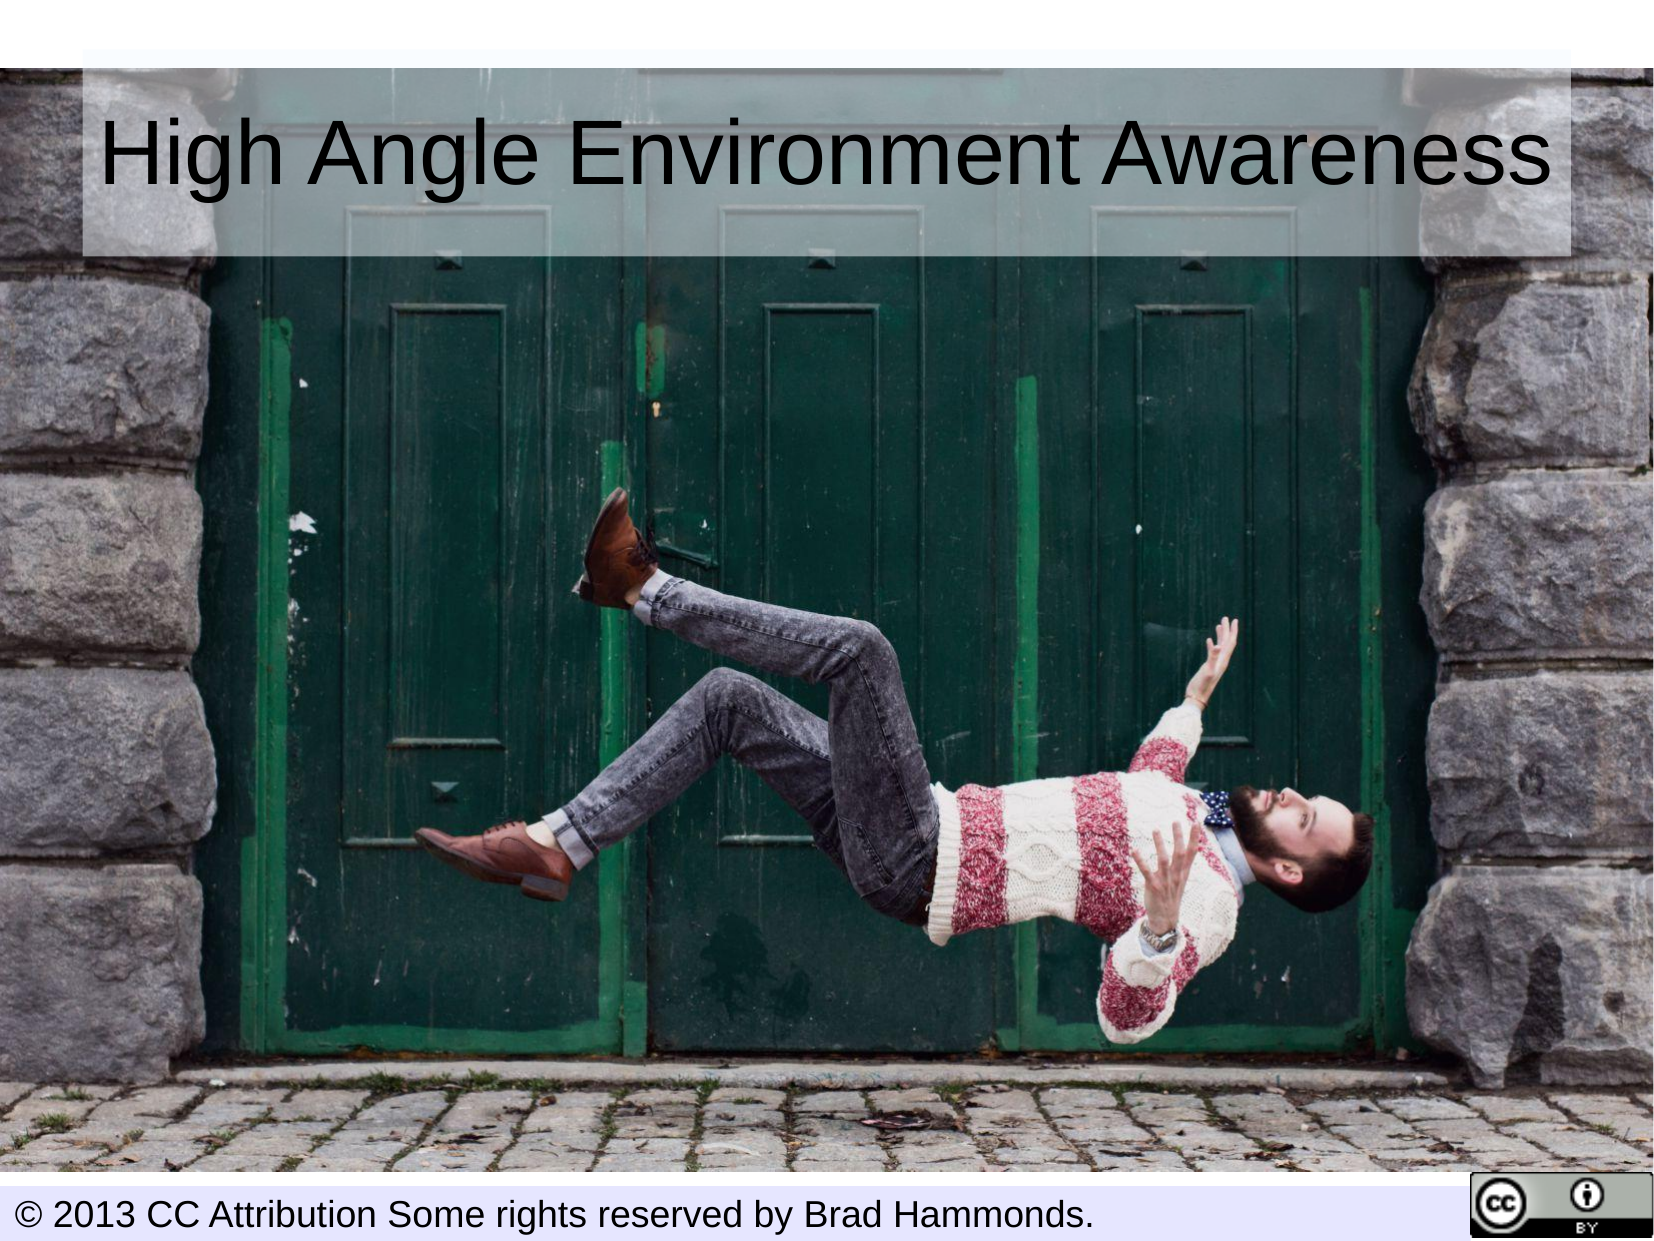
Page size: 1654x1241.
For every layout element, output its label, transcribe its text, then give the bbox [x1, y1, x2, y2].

text_box © 2013 CC Attribution Some rights reserved by Brad Hammonds. [0, 1186, 1471, 1241]
title High Angle Environment Awareness [82, 49, 1571, 257]
picture [0, 68, 1654, 1238]
